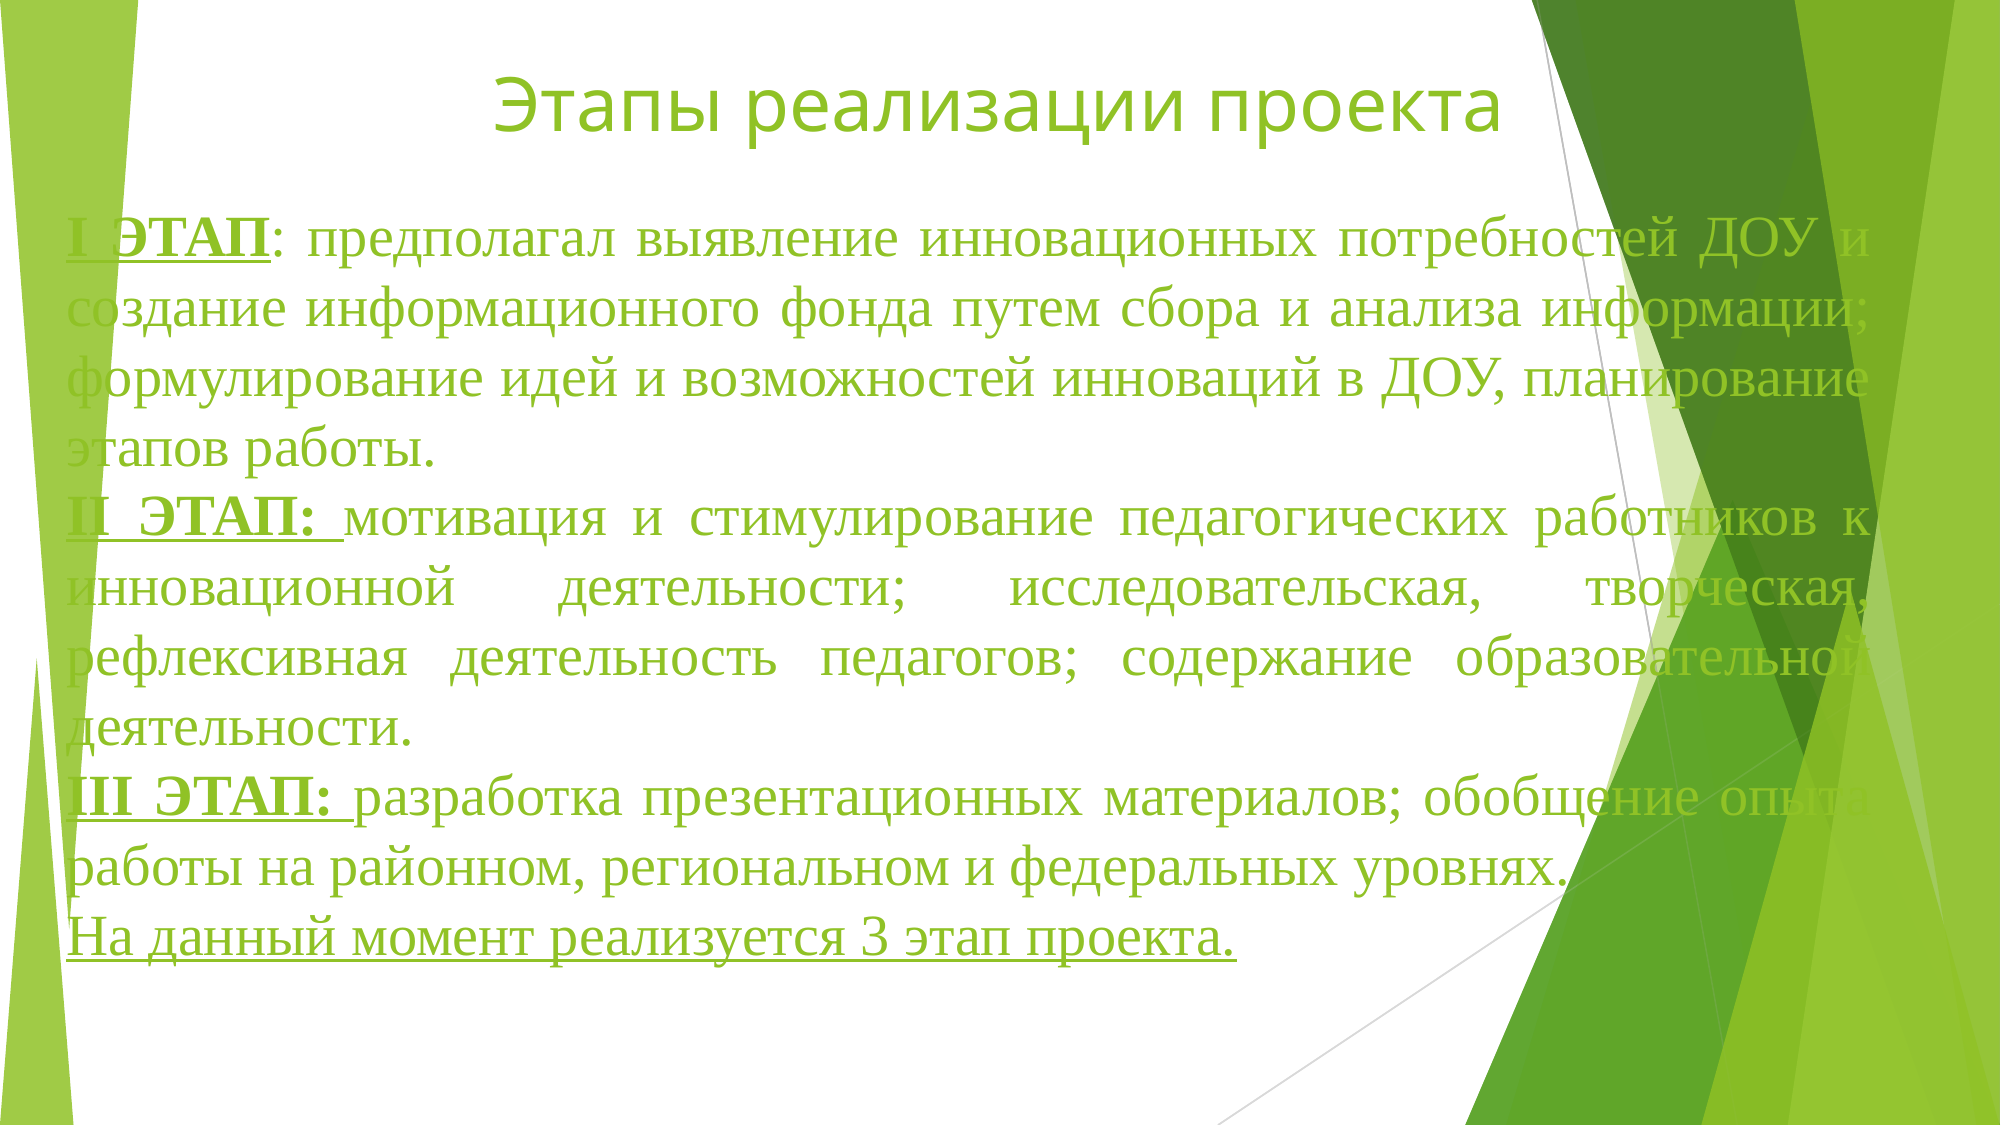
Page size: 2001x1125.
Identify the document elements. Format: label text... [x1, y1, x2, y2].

title Этапы реализации проекта [51, 49, 1948, 190]
subtitle I ЭТАП: предполагал выявление инновационных потребностей ДОУ и создание информационного фонда путем сбора и анализа информации; формулирование идей и возможностей инноваций в ДОУ, планирование этапов работы. II ЭТАП: мотивация и стимулирование педагогических работников к инновационной деятельности; исследовательская, творческая, рефлексивная деятельность педагогов; содержание образовательной деятельности. III ЭТАП: разработка презентационных материалов; обобщение опыта работы на районном, региональном и федеральных уровнях. На данный момент реализуется 3 этап проекта. [51, 190, 1948, 1095]
